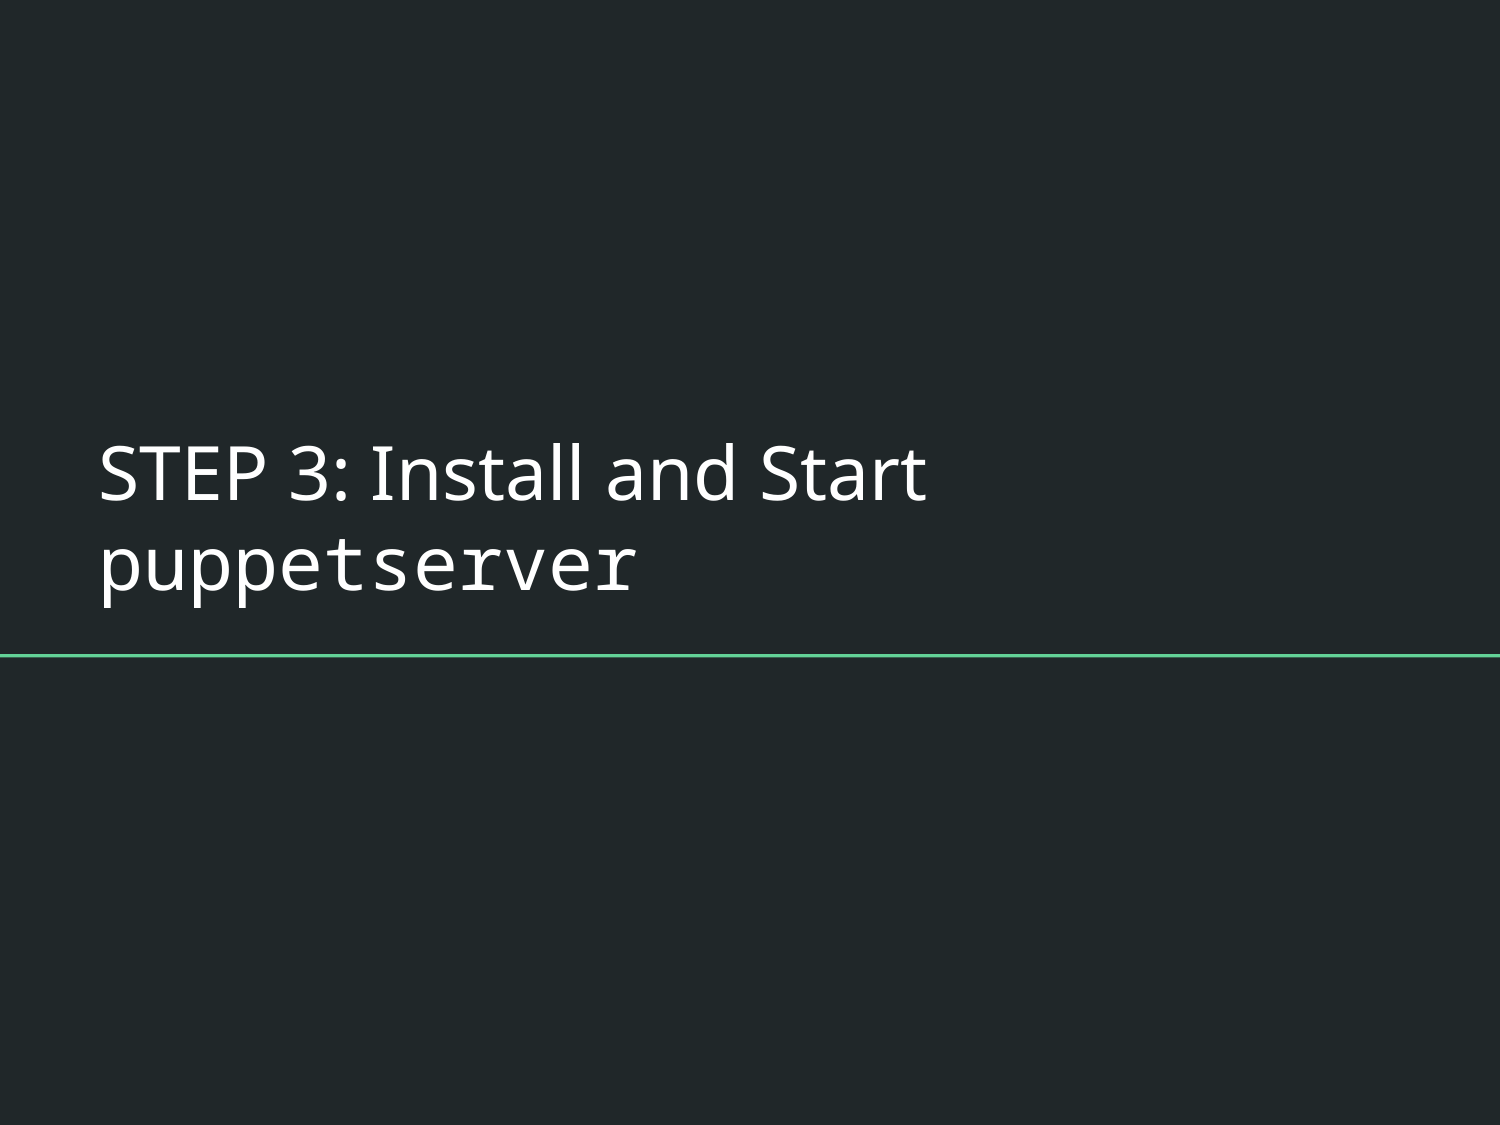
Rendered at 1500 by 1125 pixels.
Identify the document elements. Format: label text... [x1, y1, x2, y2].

title STEP 3: Install and Start puppetserver [83, 450, 1417, 621]
